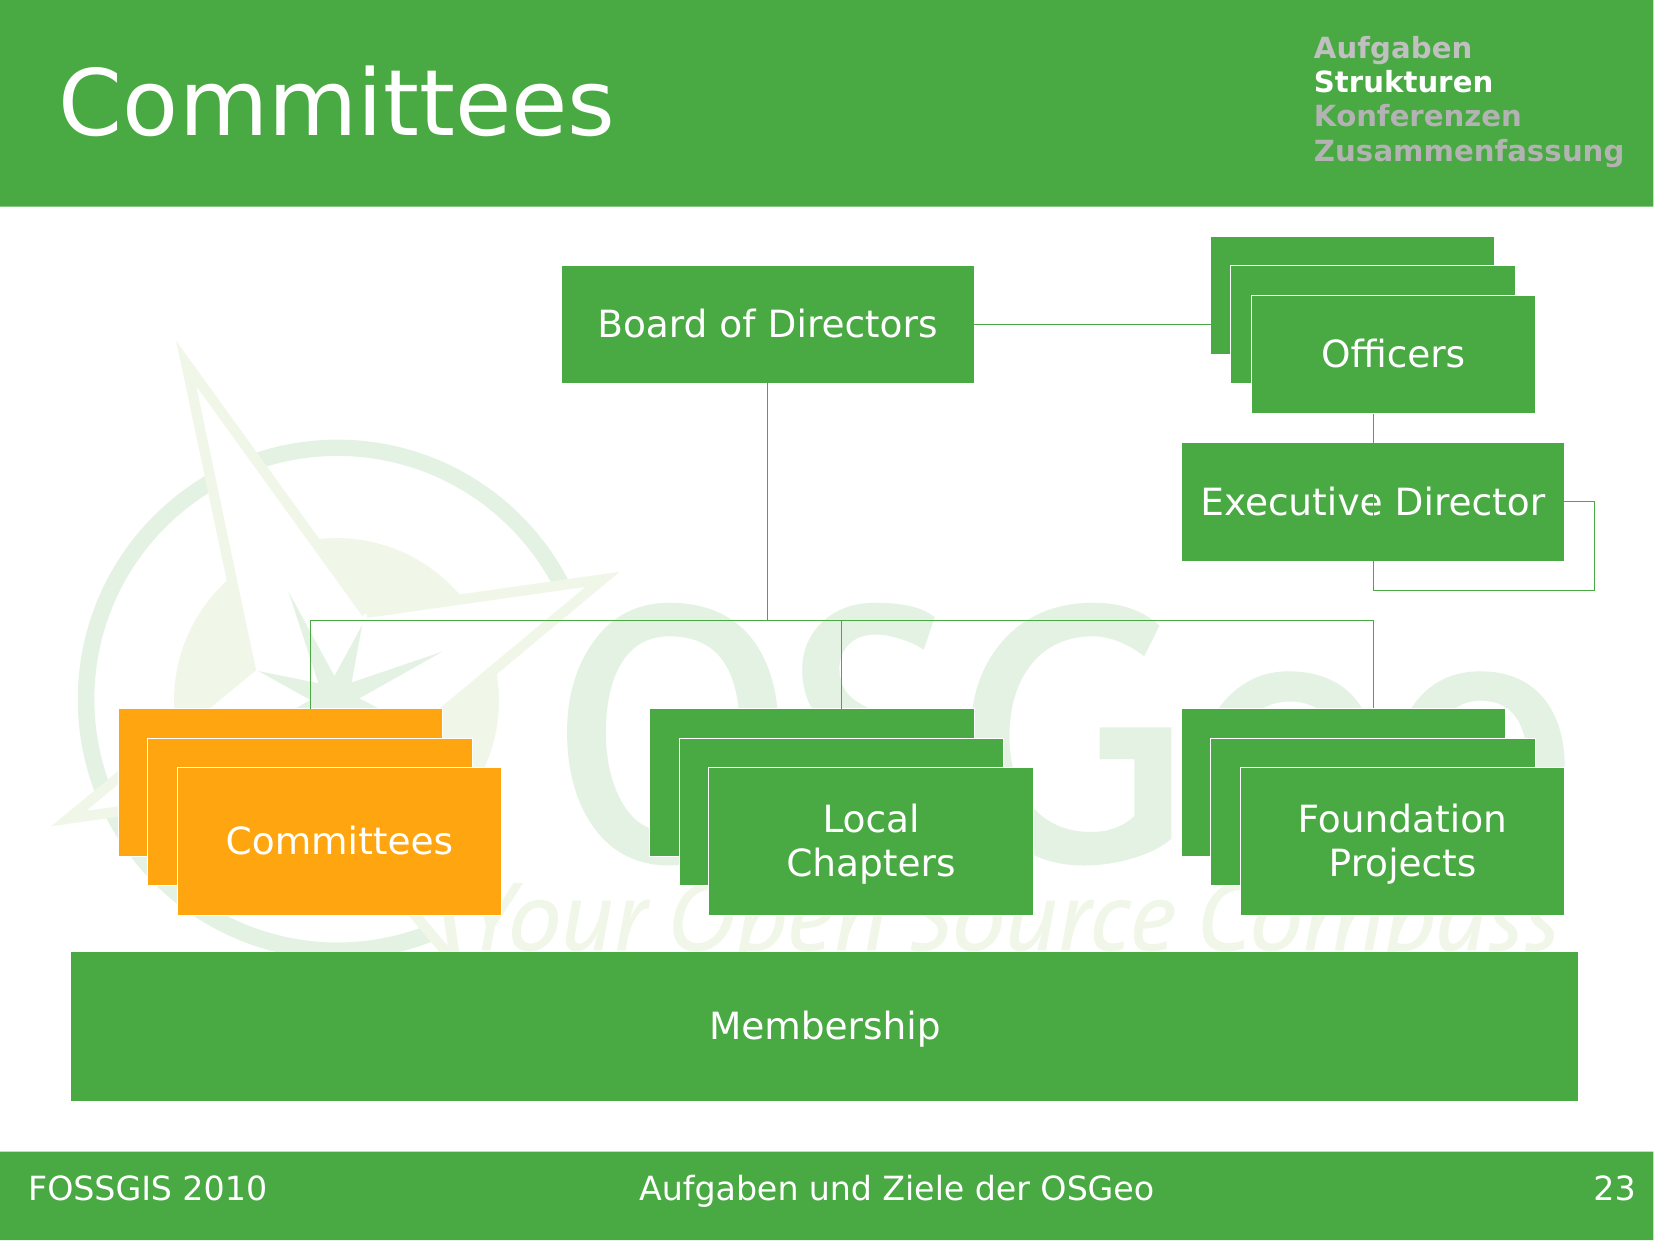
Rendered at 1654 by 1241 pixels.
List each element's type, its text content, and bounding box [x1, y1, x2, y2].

text_box Local Chapters [1181, 708, 1506, 857]
text_box Executive Director [1181, 442, 1565, 562]
text_box Committees [147, 738, 473, 886]
title Committees [59, 29, 1299, 178]
text_box Local Chapters [679, 738, 1004, 886]
text_box Officers [1251, 295, 1536, 414]
text_box Committees [177, 767, 502, 916]
text_box Foundation Projects [1240, 767, 1565, 916]
text_box Board of Directors [561, 265, 975, 384]
text_box Membership [71, 952, 1578, 1101]
text_box Officers [1210, 236, 1495, 355]
text_box Committees [118, 708, 443, 857]
text_box Aufgaben Strukturen Konferenzen Zusammenfassung [1299, 23, 1654, 201]
text_box Local Chapters [708, 767, 1034, 916]
text_box Local Chapters [1210, 738, 1536, 886]
text_box Local Chapters [649, 708, 975, 857]
text_box Officers [1230, 265, 1516, 384]
